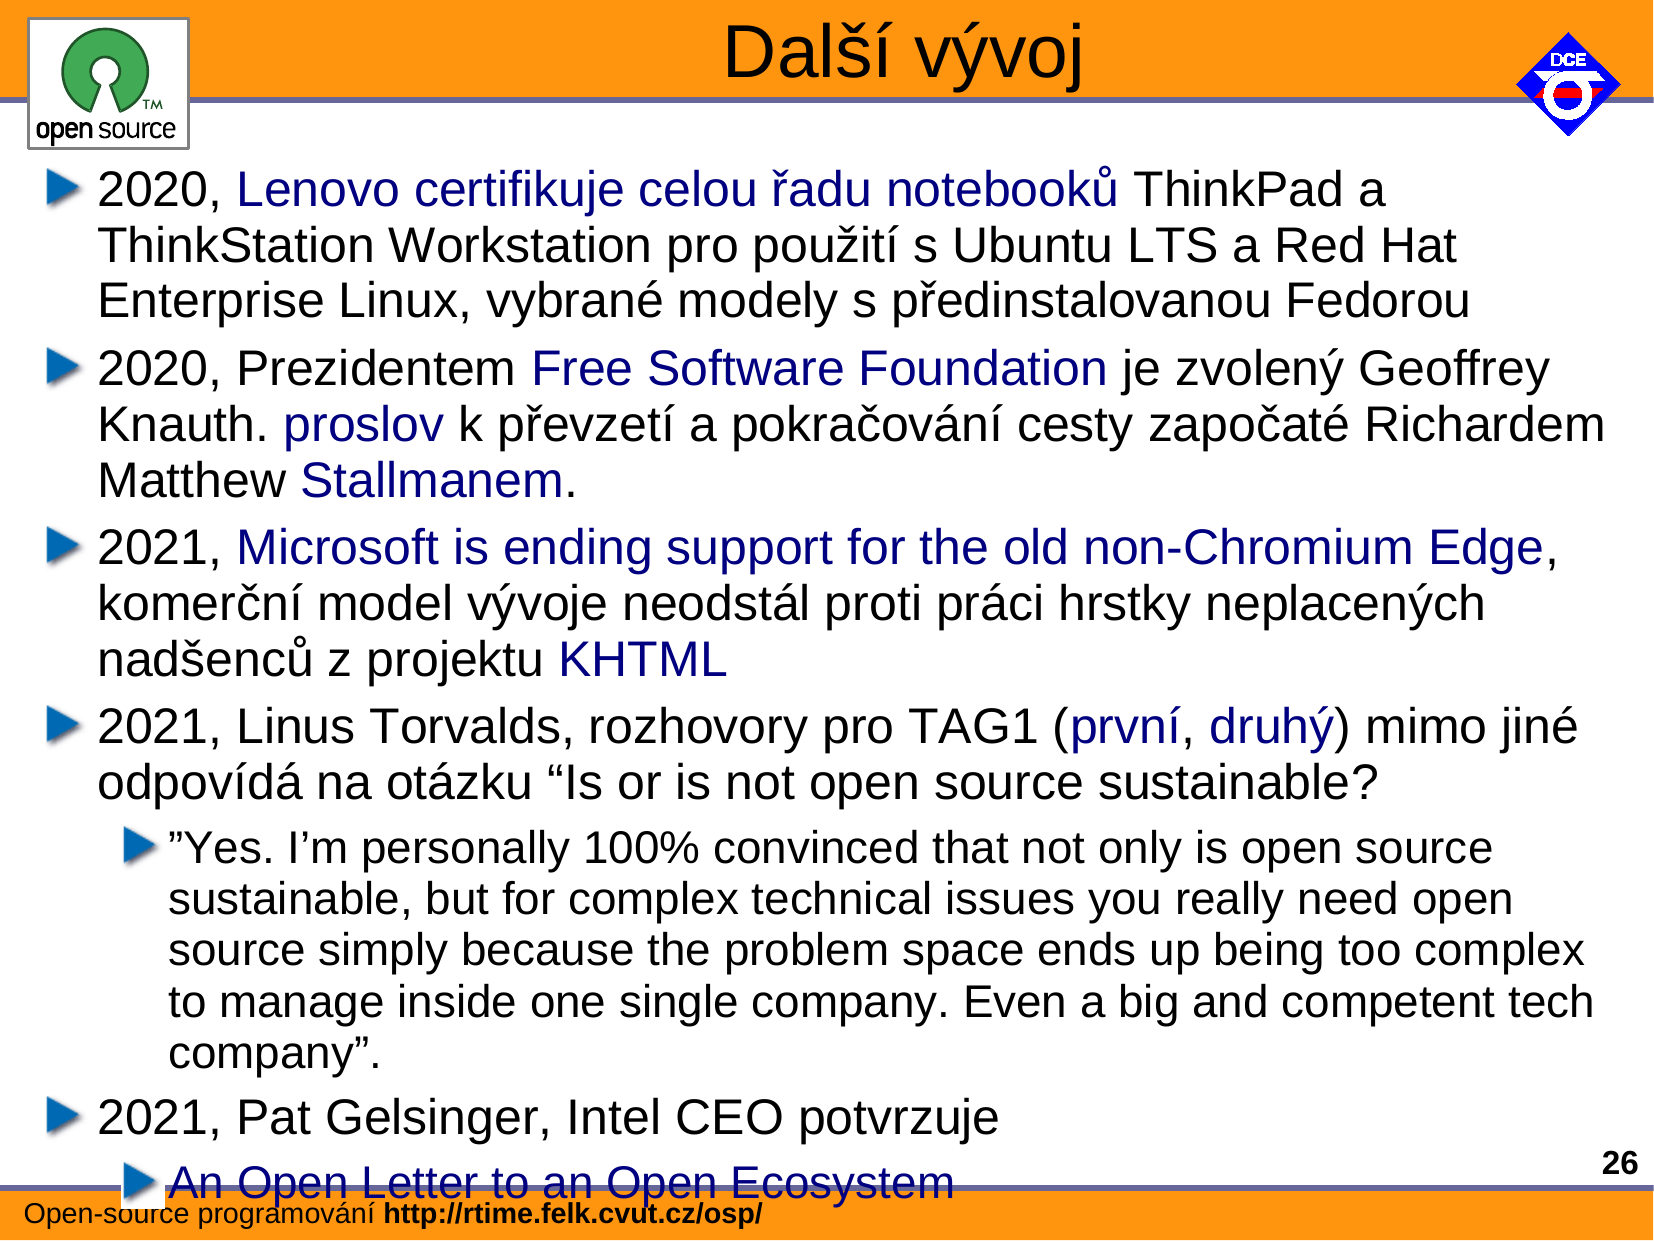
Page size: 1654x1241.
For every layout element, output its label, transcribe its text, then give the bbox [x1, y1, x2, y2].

title Další vývoj [178, 5, 1631, 97]
picture [121, 1158, 165, 1209]
list 2020, Lenovo certifikuje celou řadu notebooků ThinkPad a ThinkStation Workstation pro použití s Ubuntu LTS a Red Hat Enterprise Linux, vybrané modely s předinstalovanou Fedorou 2020, Prezidentem Free Software Foundation je zvolený Geoffrey Knauth. proslov k převzetí a pokračování cesty započaté Richardem Matthew Stallmanem. 2021, Microsoft is ending support for the old non-Chromium Edge, komerční model vývoje neodstál proti práci hrstky neplacených nadšenců z projektu KHTML 2021, Linus Torvalds, rozhovory pro TAG1 (první, druhý) mimo jiné odpovídá na otázku “Is or is not open source sustainable? ”Yes. I’m personally 100% convinced that not only is open source sustainable, but for complex technical issues you really need open source simply because the problem space ends up being too complex to manage inside one single company. Even a big and competent tech company”. 2021, Pat Gelsinger, Intel CEO potvrzuje An Open Letter to an Open Ecosystem [26, 161, 1627, 1155]
